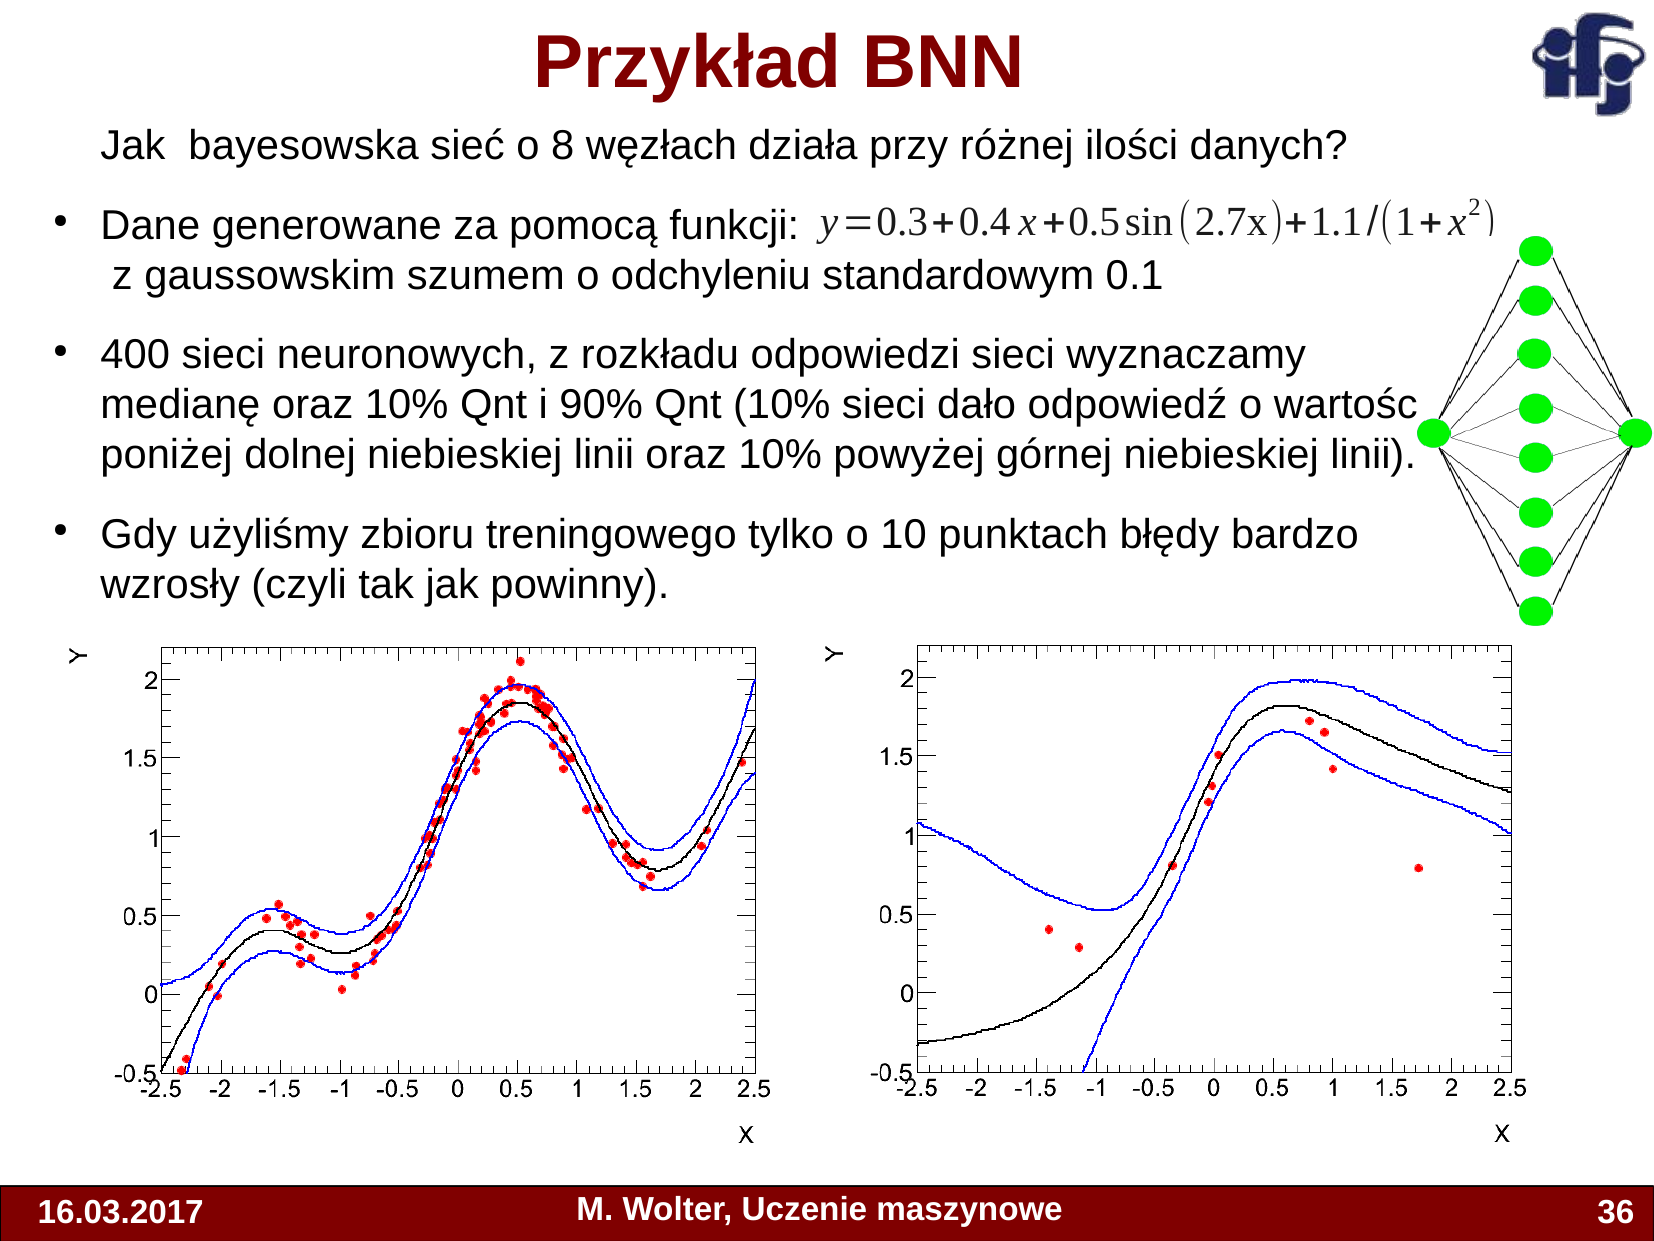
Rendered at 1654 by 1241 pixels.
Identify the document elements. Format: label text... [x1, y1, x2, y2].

list Jak bayesowska sieć o 8 węzłach działa przy różnej ilości danych? Dane generowane za pomocą funkcji: z gaussowskim szumem o odchyleniu standardowym 0.1 400 sieci neuronowych, z rozkładu odpowiedzi sieci wyznaczamy medianę oraz 10% Qnt i 90% Qnt (10% sieci dało odpowiedź o wartości poniżej dolnej niebieskiej linii oraz 10% powyżej górnej niebieskiej linii). Gdy użyliśmy zbioru treningowego tylko o 10 punktach błędy bardzo wzrosły (czyli tak jak powinny). [53, 118, 1495, 1093]
title Przykład BNN [35, 12, 1524, 103]
chart [809, 193, 1502, 249]
picture [41, 620, 792, 1159]
picture [1525, 0, 1654, 129]
picture [797, 236, 1654, 1158]
